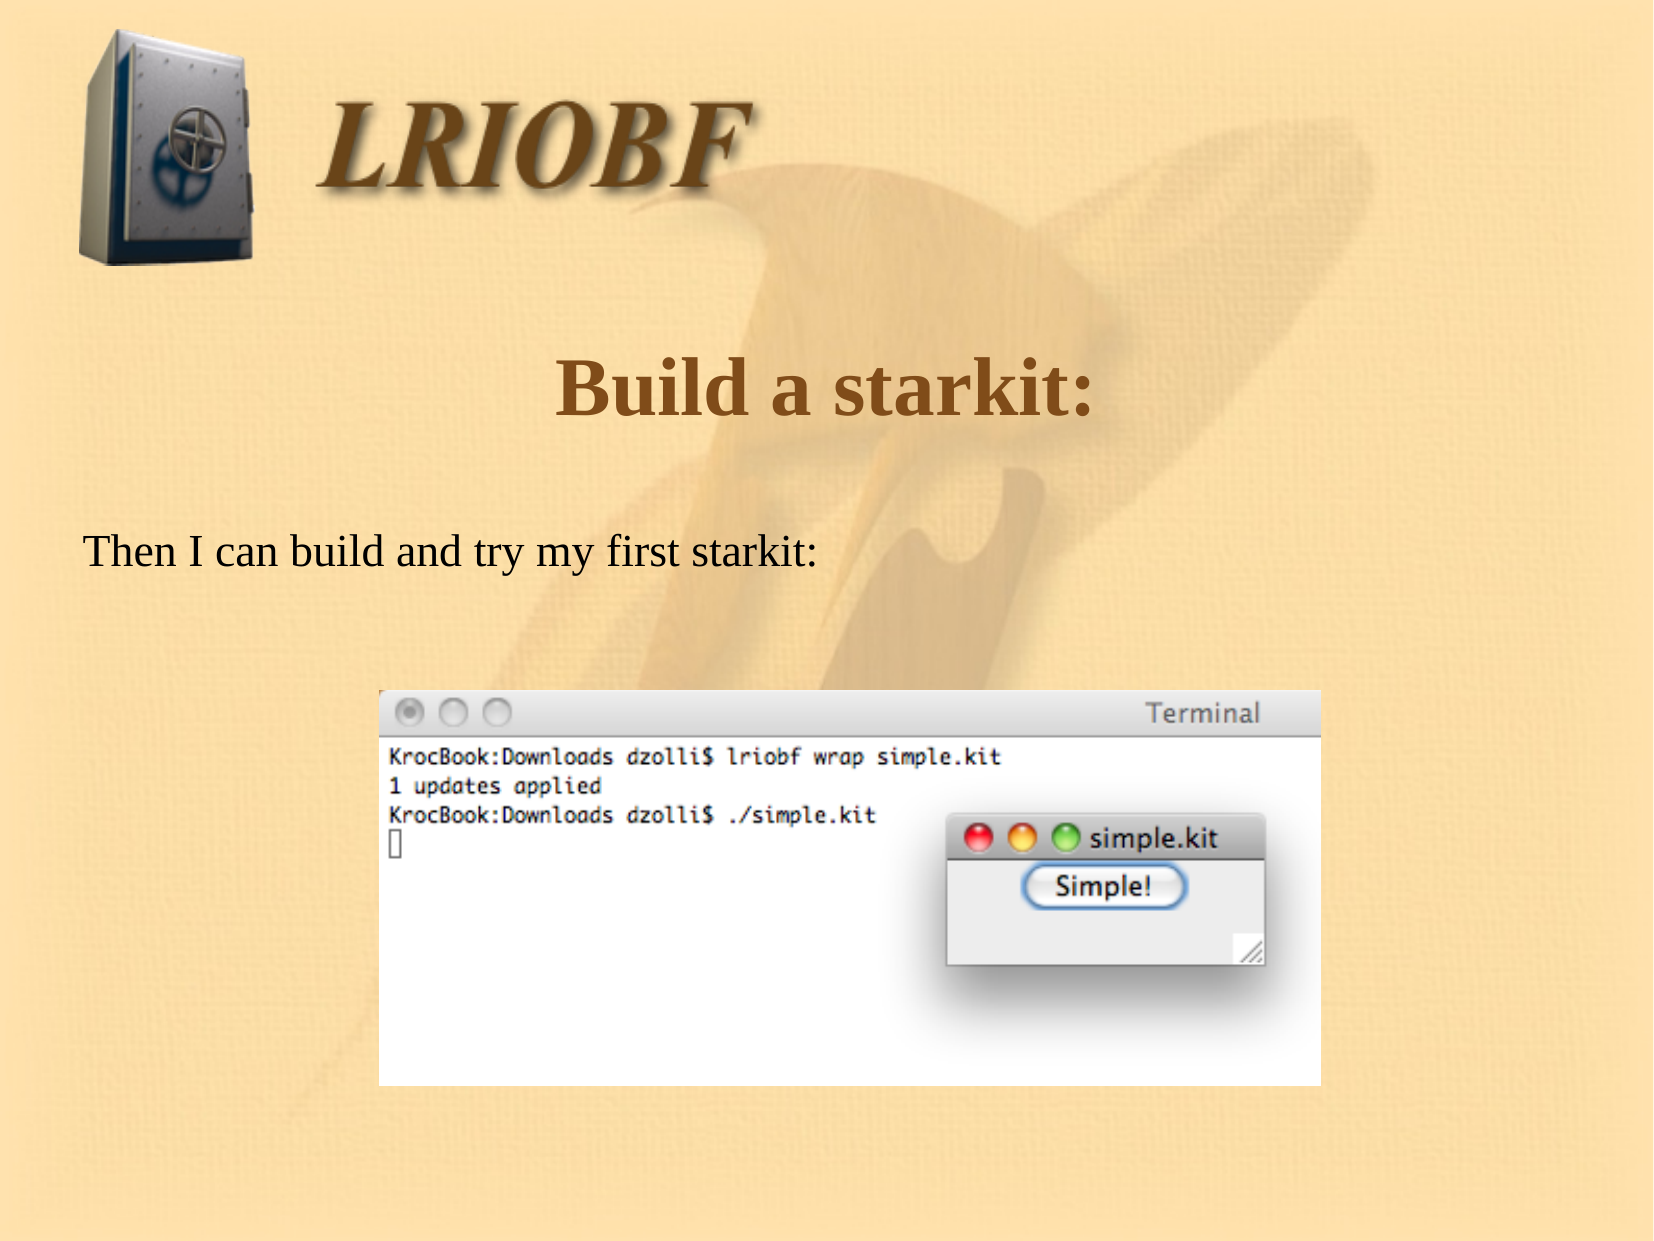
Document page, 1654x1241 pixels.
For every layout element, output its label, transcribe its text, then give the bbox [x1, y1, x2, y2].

picture [0, 0, 1654, 1241]
subtitle Build a starkit: Then I can build and try my first starkit: [82, 297, 1571, 621]
